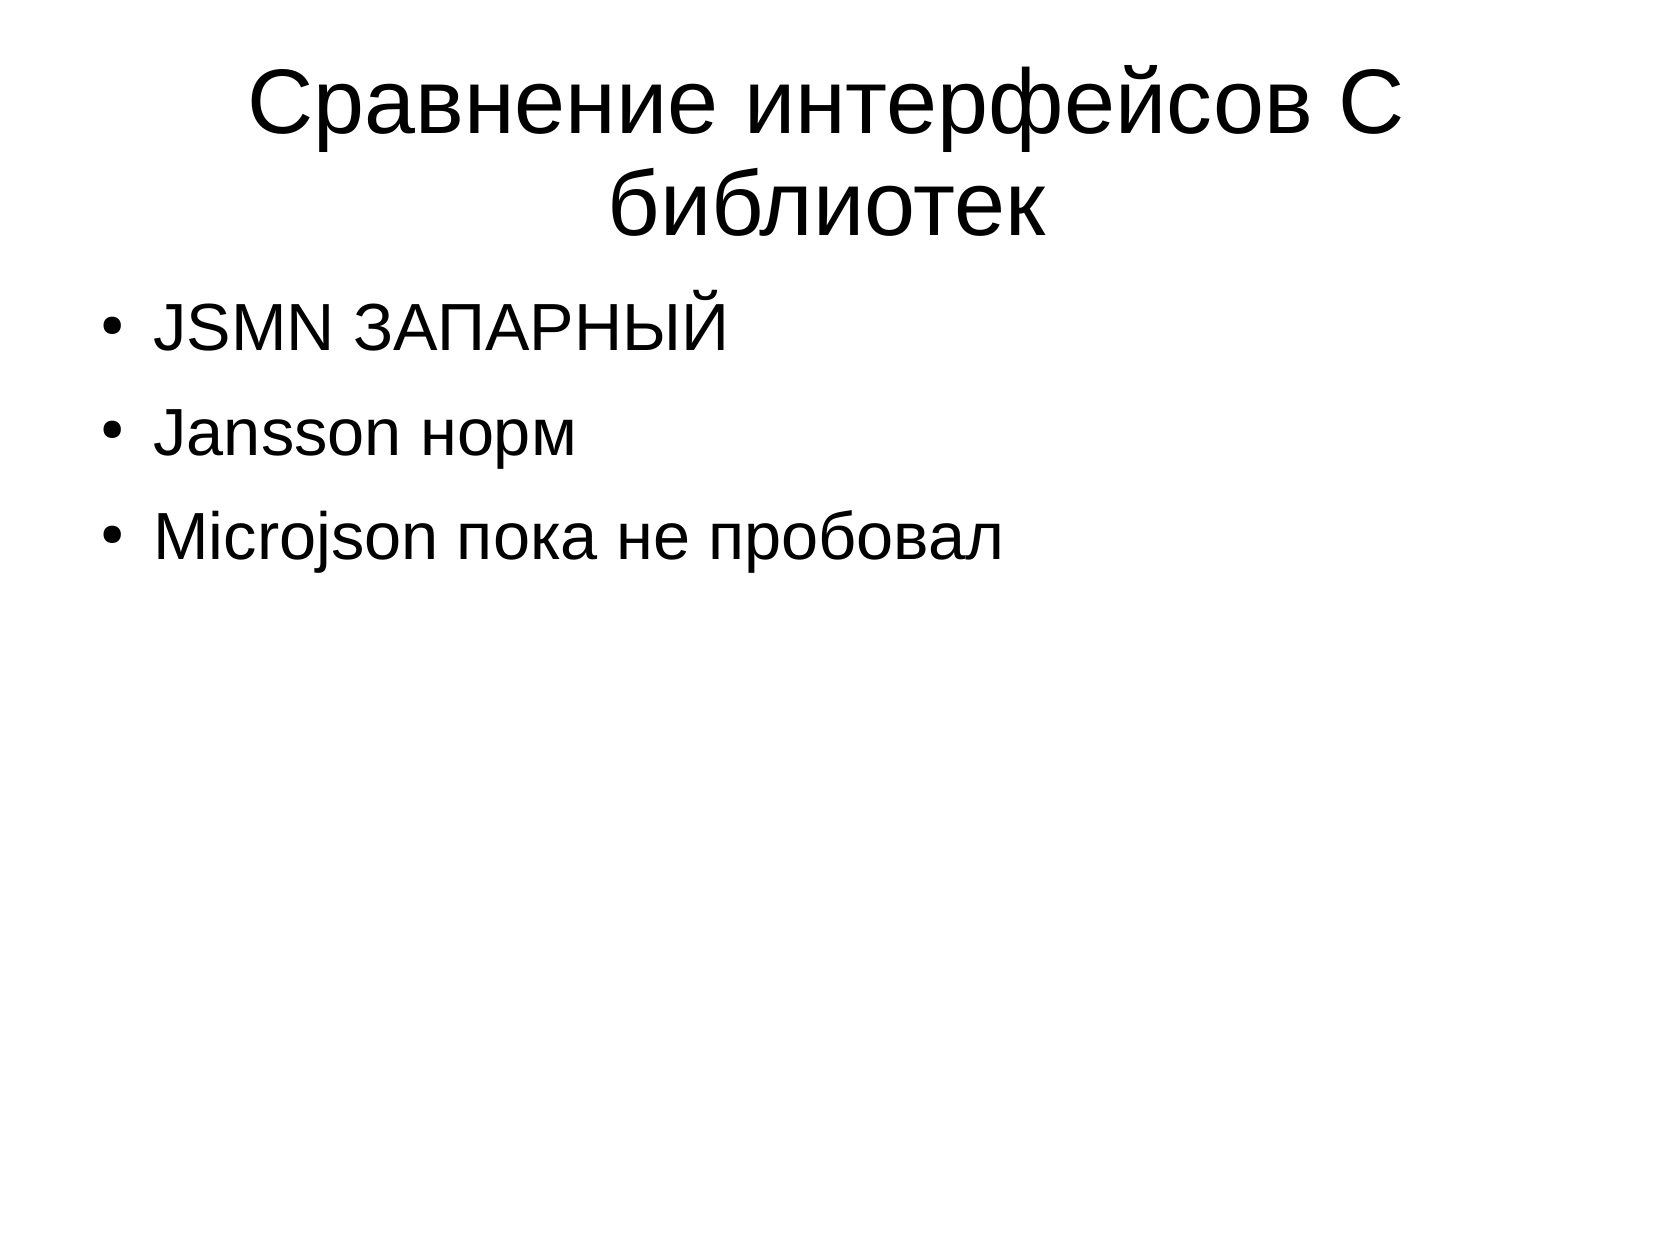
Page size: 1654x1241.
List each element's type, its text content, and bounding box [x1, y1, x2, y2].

title Сравнение интерфейсов C библиотек [82, 49, 1571, 257]
list JSMN ЗАПАРНЫЙ Jansson норм Microjson пока не пробовал [82, 290, 1571, 1010]
